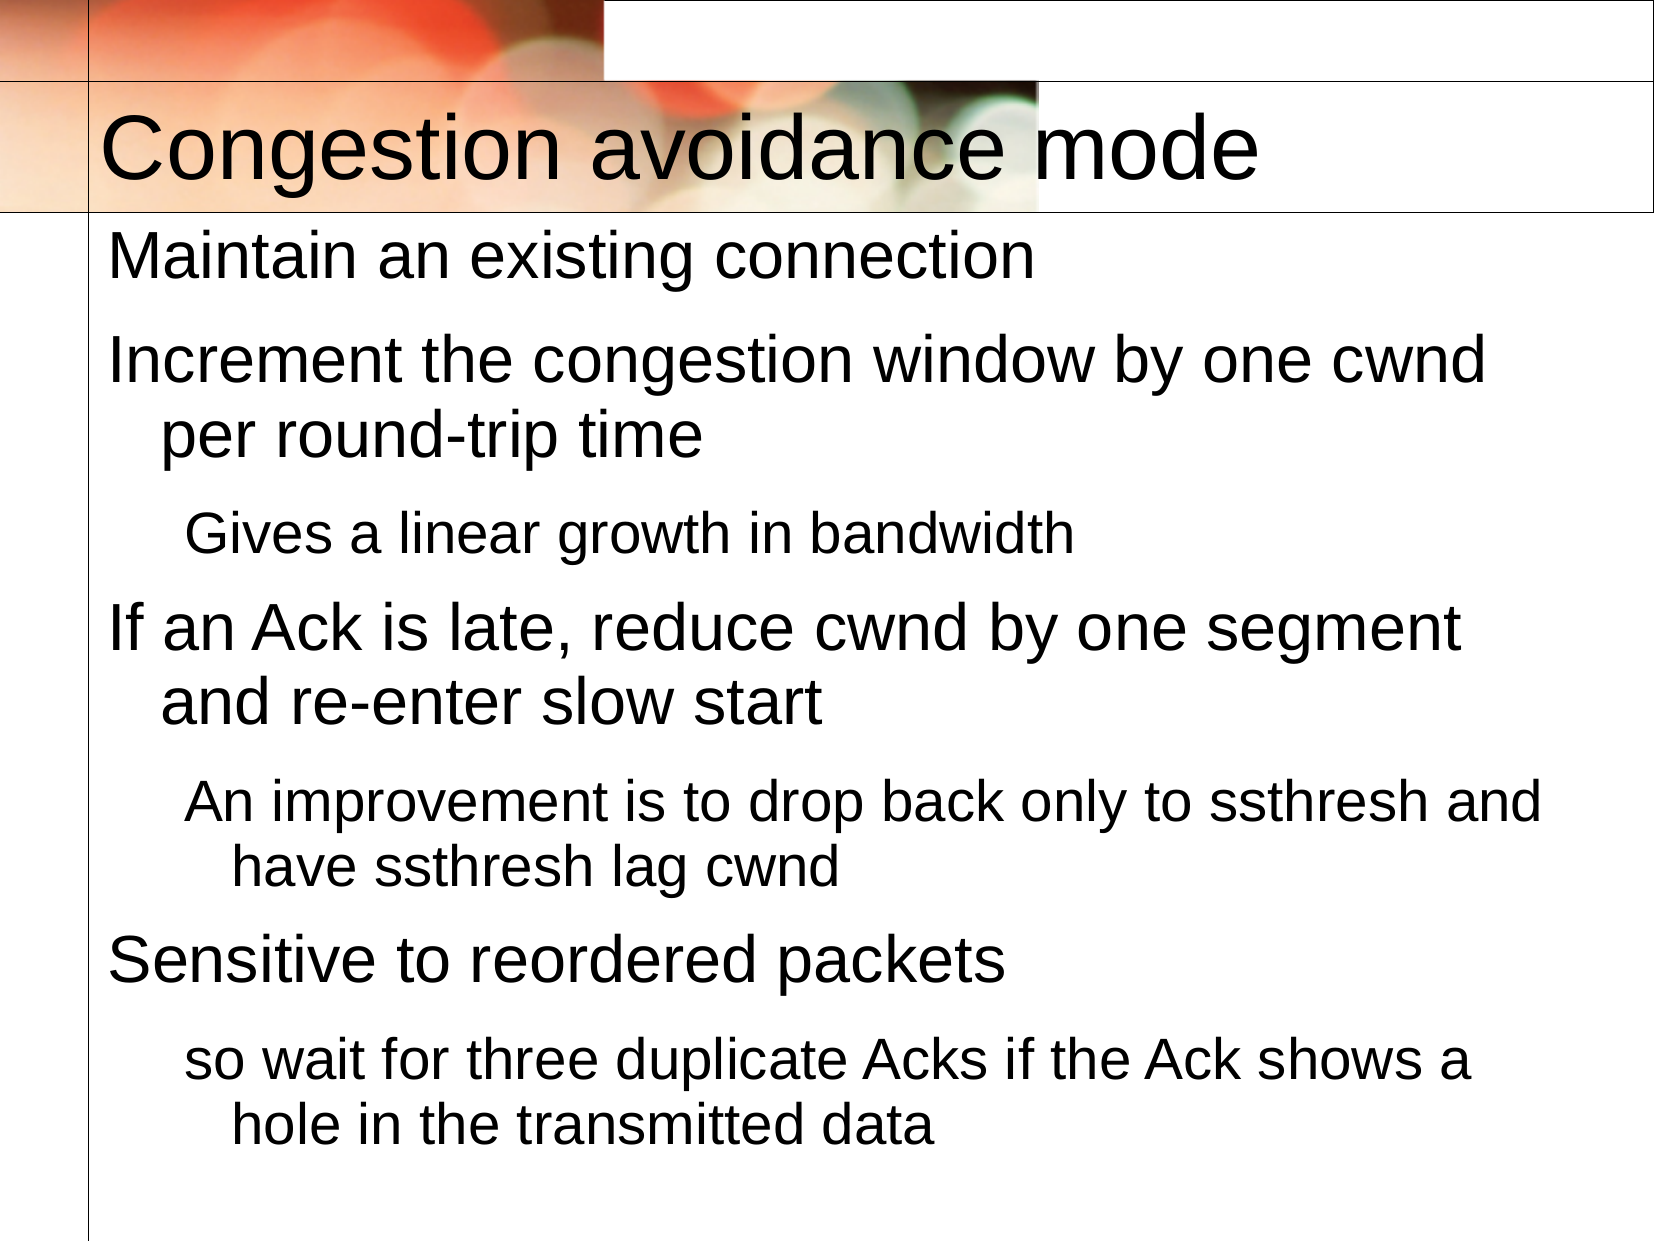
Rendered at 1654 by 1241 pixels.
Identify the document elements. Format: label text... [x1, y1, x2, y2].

title Congestion avoidance mode [100, 95, 1571, 200]
picture [89, 82, 1039, 212]
list Maintain an existing connection Increment the congestion window by one cwnd per round-trip time Gives a linear growth in bandwidth If an Ack is late, reduce cwnd by one segment and re-enter slow start An improvement is to drop back only to ssthresh and have ssthresh lag cwnd Sensitive to reordered packets so wait for three duplicate Acks if the Ack shows a hole in the transmitted data [89, 217, 1578, 1226]
picture [0, 0, 88, 81]
picture [0, 82, 88, 212]
picture [89, 0, 1039, 81]
